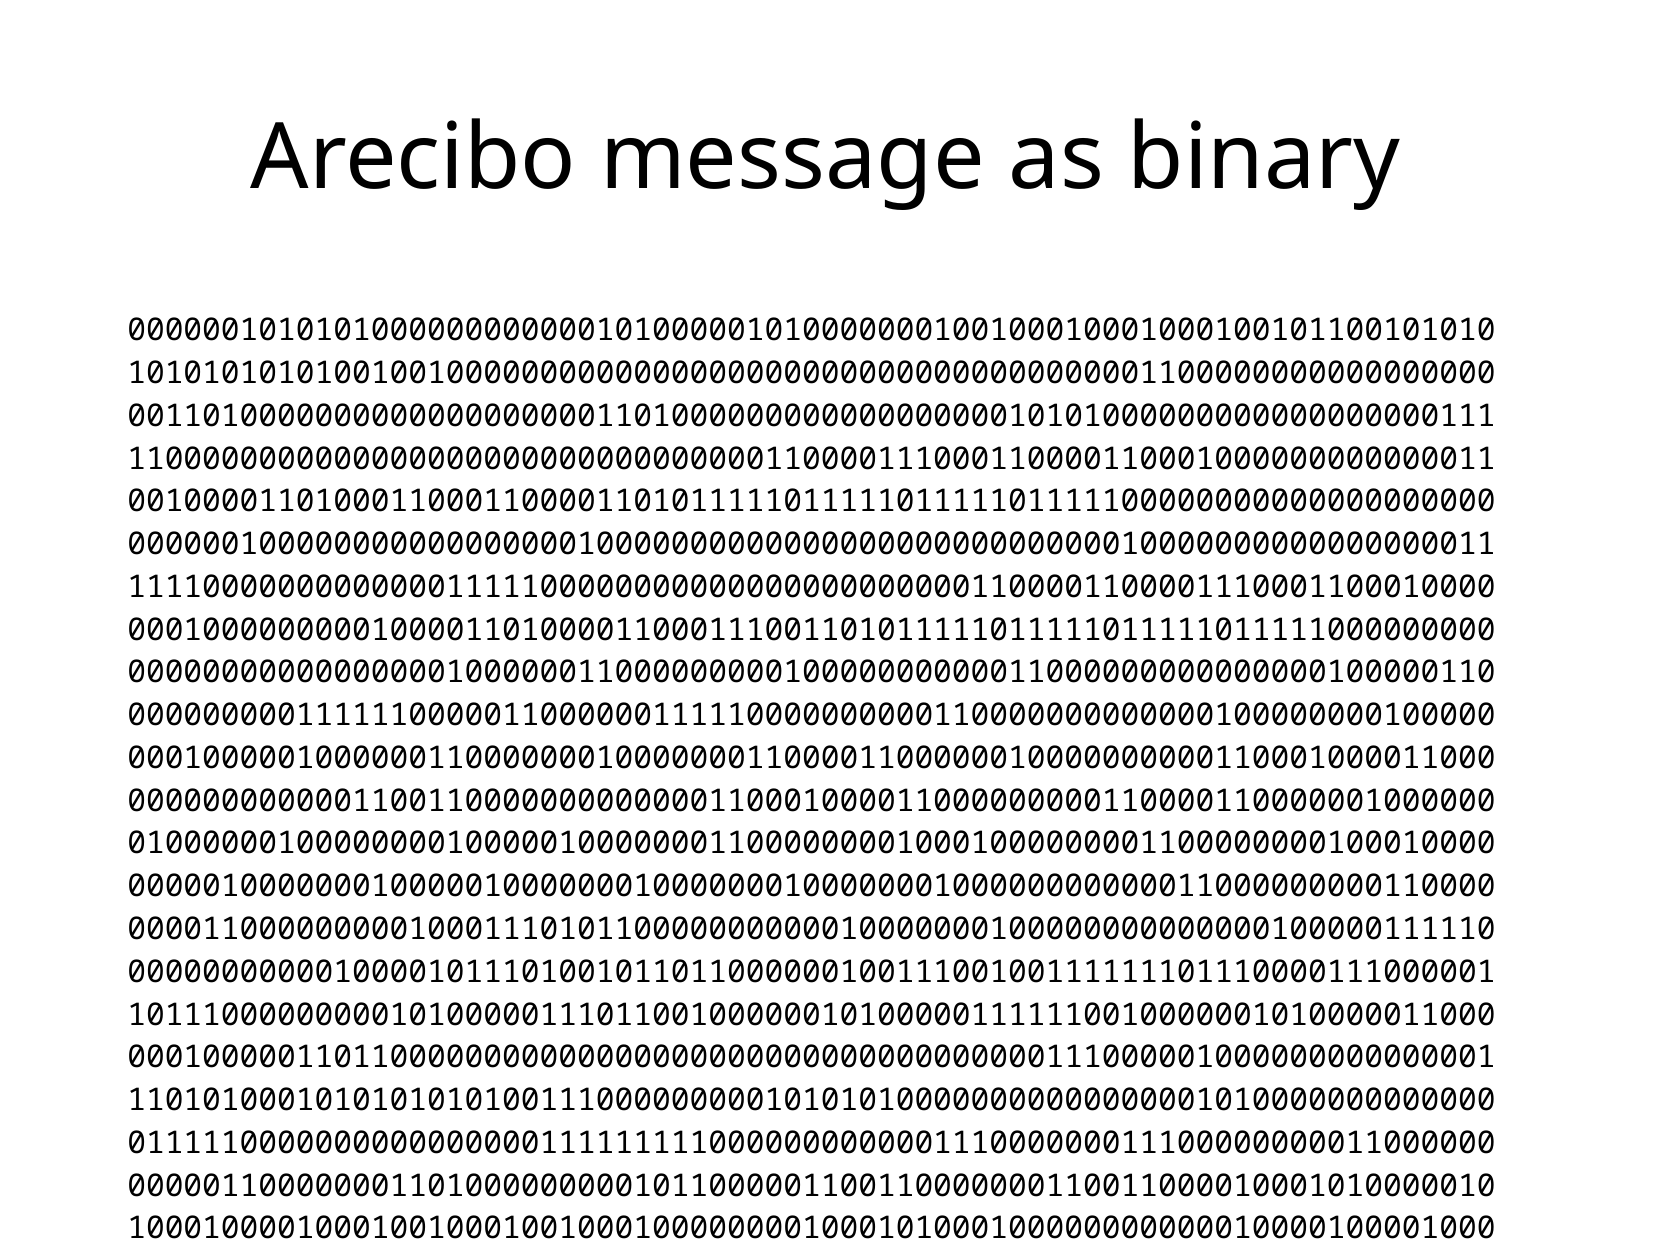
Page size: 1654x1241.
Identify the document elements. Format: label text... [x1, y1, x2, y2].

text_box 0000001010101000000000000101000001010000000100100010001000100101100101010 1010101010100100100000000000000000000000000000000000001100000000000000000 0011010000000000000000000110100000000000000000010101000000000000000000111 1100000000000000000000000000000000110000111000110000110001000000000000011 0010000110100011000110000110101111101111101111101111100000000000000000000 0000001000000000000000001000000000000000000000000000010000000000000000011 1111000000000000011111000000000000000000000001100001100001110001100010000 0001000000000100001101000011000111001101011111011111011111011111000000000 0000000000000000010000001100000000010000000000011000000000000000100000110 0000000001111110000011000000111110000000000110000000000000100000000100000 0001000001000000110000000100000001100001100000010000000000110001000011000 0000000000001100110000000000000110001000011000000000110000110000001000000 0100000010000000010000010000000110000000010001000000001100000000100010000 0000010000000100000100000001000000010000000100000000000011000000000110000 0000110000000001000111010110000000000010000000100000000000000100000111110 0000000000010000101110100101101100000010011100100111111101110000111000001 1011100000000010100000111011001000000101000001111110010000001010000011000 0001000001101100000000000000000000000000000000000111000001000000000000001 1101010001010101010100111000000000101010100000000000000001010000000000000 0111110000000000000000111111111000000000000111000000011100000000011000000 0000011000000011010000000001011000001100110000000110011000010001010000010 1000100001000100100010010001000000001000101000100000000000010000100001000 0000000001000000000100000000000000100101000000000001111001111101001111000 [112, 300, 1511, 1183]
title Arecibo message as binary [82, 49, 1571, 257]
